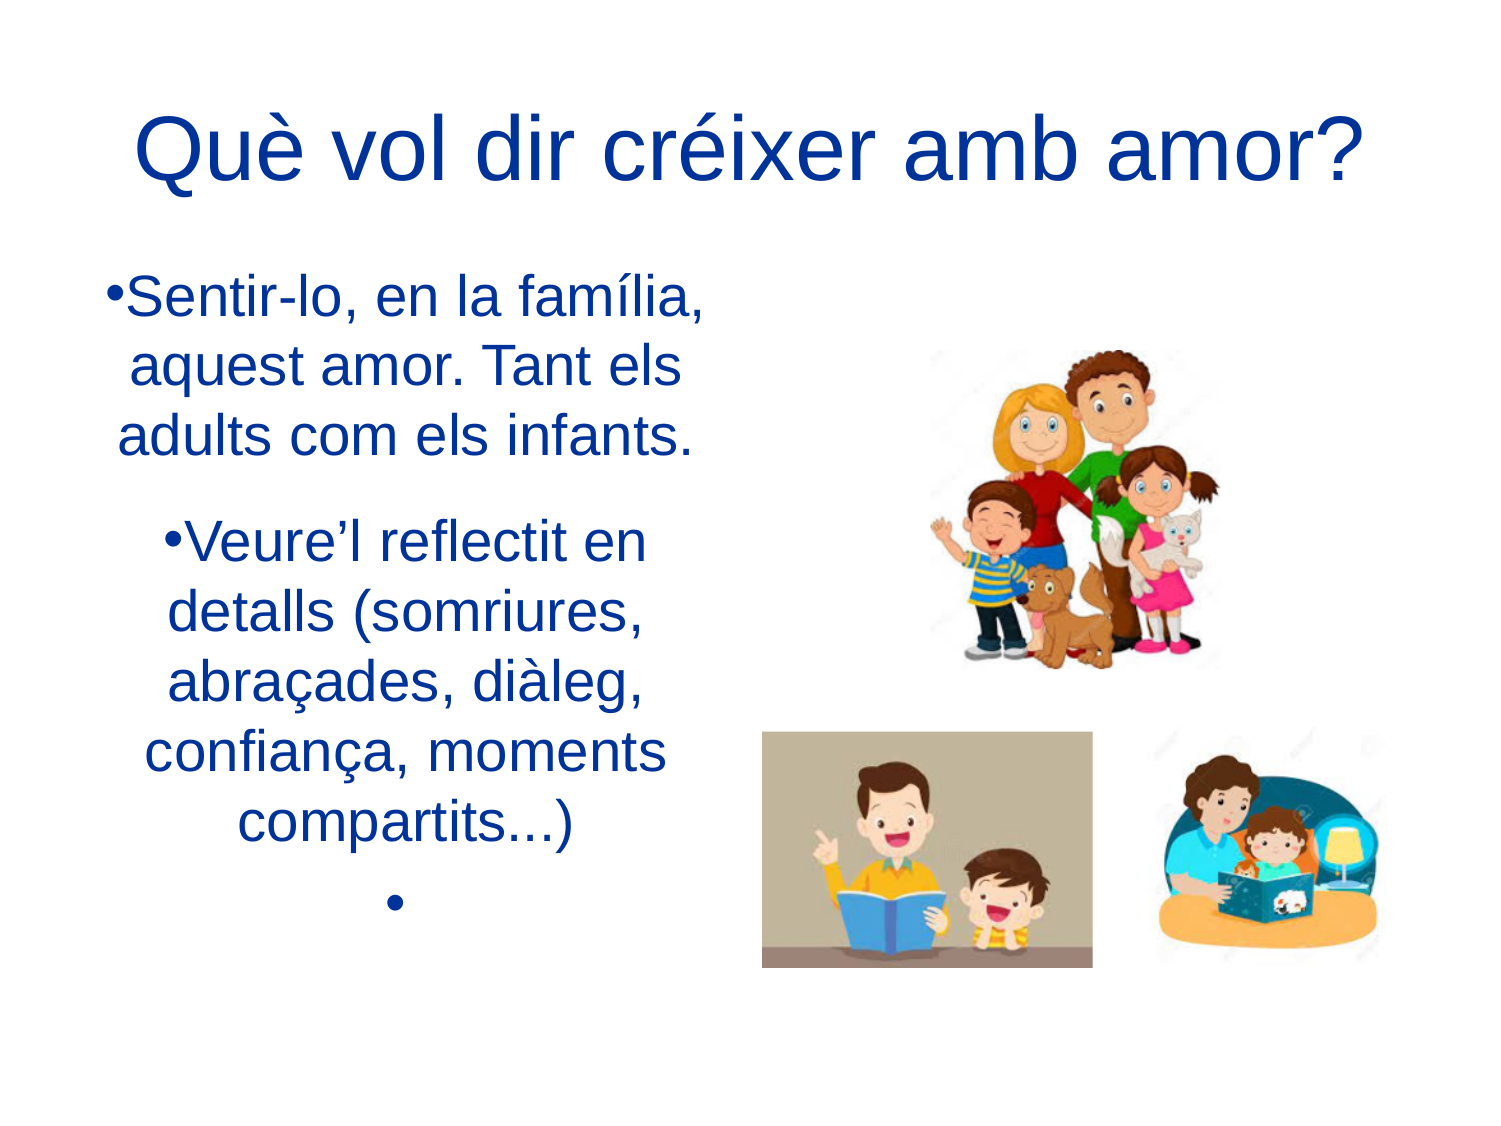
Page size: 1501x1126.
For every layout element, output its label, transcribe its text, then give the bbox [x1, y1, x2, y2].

picture [762, 350, 1388, 968]
list Sentir-lo, en la família, aquest amor. Tant els adults com els infants. Veure’l reflectit en detalls (somriures, abraçades, diàleg, confiança, moments compartits...) [87, 250, 726, 1026]
title Què vol dir créixer amb amor? [112, 49, 1388, 238]
